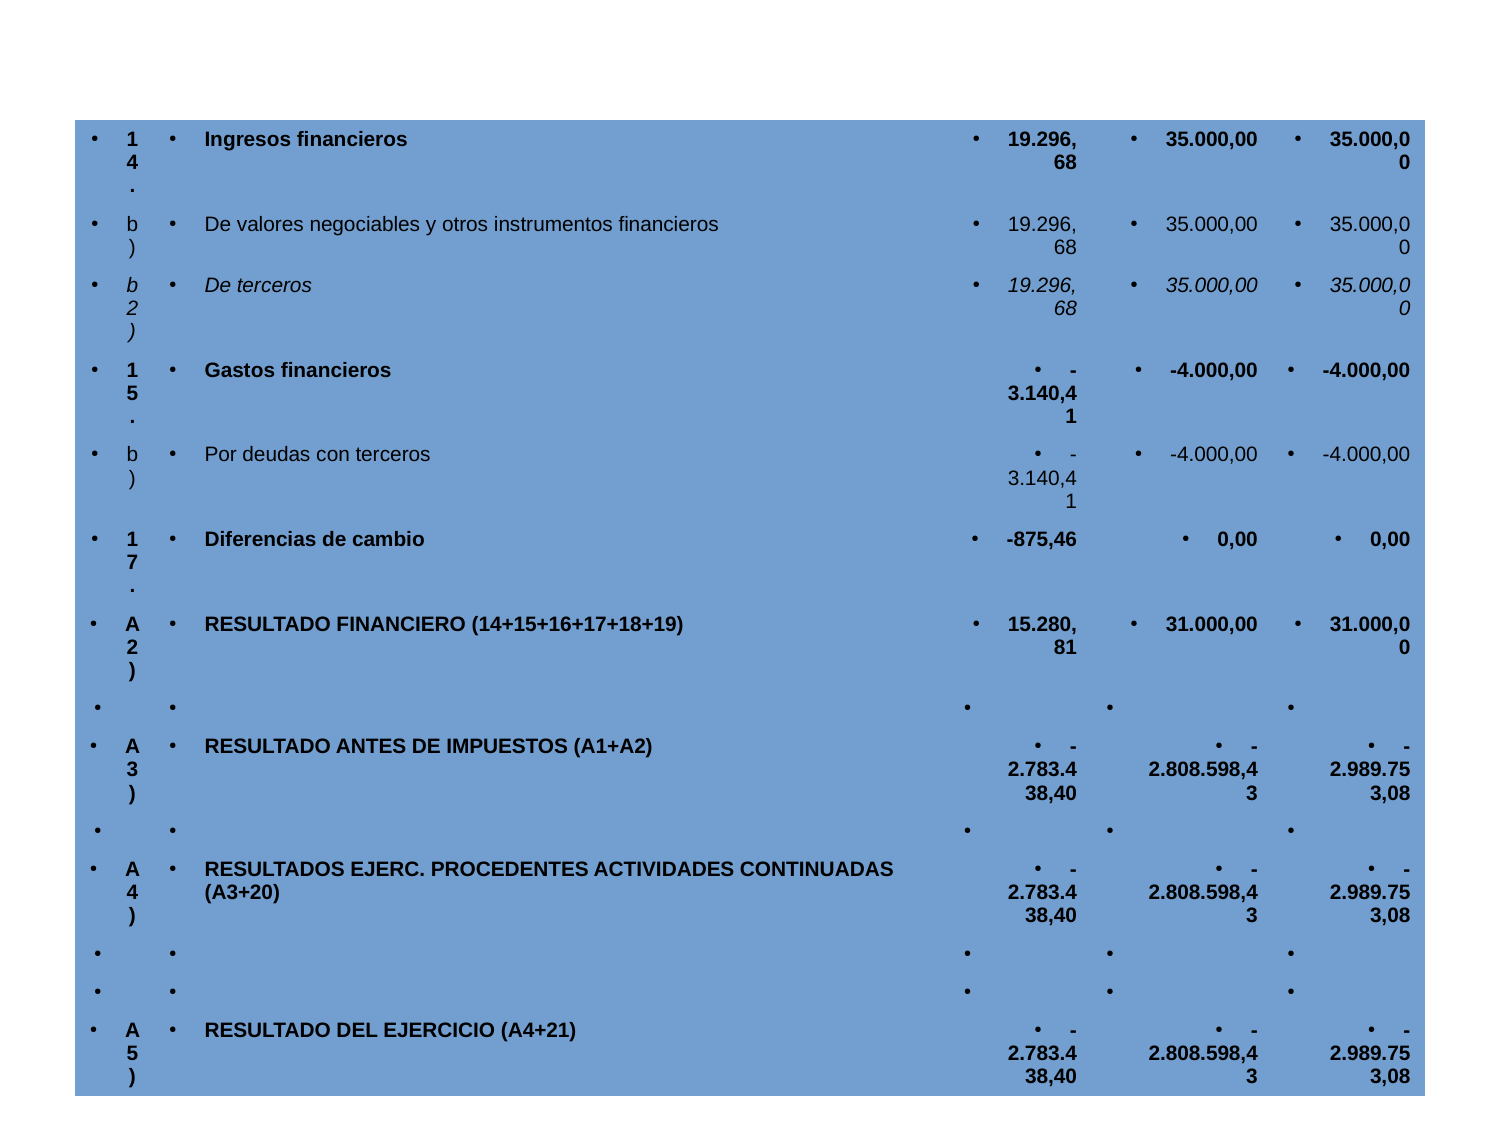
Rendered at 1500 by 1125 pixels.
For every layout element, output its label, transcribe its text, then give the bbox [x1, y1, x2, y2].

table_cell -2.808.598,43 [1092, 728, 1273, 812]
table_cell Por deudas con terceros [154, 436, 949, 520]
table_cell -4.000,00 [1092, 351, 1273, 436]
table_header 35.000,00 [1273, 120, 1425, 205]
table_cell RESULTADO DEL EJERCICIO (A4+21) [154, 1011, 949, 1096]
table_cell [154, 689, 949, 728]
table_cell [75, 973, 154, 1011]
table_cell [1273, 973, 1425, 1011]
table_cell De terceros [154, 266, 949, 351]
table_cell [1092, 812, 1273, 850]
table_cell 17. [75, 520, 154, 605]
table_cell -2.783.438,40 [949, 728, 1092, 812]
table_cell 35.000,00 [1092, 266, 1273, 351]
table_cell [1092, 935, 1273, 973]
table_cell 31.000,00 [1092, 605, 1273, 689]
table_cell -4.000,00 [1273, 351, 1425, 436]
table_cell [1273, 689, 1425, 728]
table_cell A4) [75, 850, 154, 935]
table_cell -2.783.438,40 [949, 850, 1092, 935]
table_cell -2.989.753,08 [1273, 1011, 1425, 1096]
table_cell b) [75, 205, 154, 266]
table_cell -2.989.753,08 [1273, 728, 1425, 812]
table_cell -4.000,00 [1273, 436, 1425, 520]
table_cell [75, 935, 154, 973]
table_cell A2) [75, 605, 154, 689]
table_cell De valores negociables y otros instrumentos financieros [154, 205, 949, 266]
table_cell b) [75, 436, 154, 520]
table_cell Gastos financieros [154, 351, 949, 436]
table_cell [154, 812, 949, 850]
table_cell 31.000,00 [1273, 605, 1425, 689]
table_cell RESULTADO FINANCIERO (14+15+16+17+18+19) [154, 605, 949, 689]
table_cell [949, 812, 1092, 850]
table_cell [75, 689, 154, 728]
table_cell 0,00 [1092, 520, 1273, 605]
table_header 14. [75, 120, 154, 205]
table_cell A3) [75, 728, 154, 812]
table_cell -2.808.598,43 [1092, 850, 1273, 935]
table_cell A5) [75, 1011, 154, 1096]
table_cell 19.296,68 [949, 205, 1092, 266]
table_cell -2.808.598,43 [1092, 1011, 1273, 1096]
table_cell [1273, 812, 1425, 850]
table_cell Diferencias de cambio [154, 520, 949, 605]
table_header 35.000,00 [1092, 120, 1273, 205]
table_cell -4.000,00 [1092, 436, 1273, 520]
table_cell b2) [75, 266, 154, 351]
table_cell [949, 689, 1092, 728]
table_cell [1092, 689, 1273, 728]
table_cell -3.140,41 [949, 436, 1092, 520]
table_cell [949, 973, 1092, 1011]
table_cell 35.000,00 [1273, 266, 1425, 351]
table_cell RESULTADO ANTES DE IMPUESTOS (A1+A2) [154, 728, 949, 812]
table_cell 19.296,68 [949, 266, 1092, 351]
table_cell 15. [75, 351, 154, 436]
table_cell -3.140,41 [949, 351, 1092, 436]
table_cell -875,46 [949, 520, 1092, 605]
table_cell 15.280,81 [949, 605, 1092, 689]
table_header 19.296,68 [949, 120, 1092, 205]
table_cell [1092, 973, 1273, 1011]
table_header Ingresos financieros [154, 120, 949, 205]
table_cell [154, 935, 949, 973]
table_cell -2.989.753,08 [1273, 850, 1425, 935]
table_cell [1273, 935, 1425, 973]
table_cell [154, 973, 949, 1011]
table_cell -2.783.438,40 [949, 1011, 1092, 1096]
table_cell 35.000,00 [1273, 205, 1425, 266]
table_cell 35.000,00 [1092, 205, 1273, 266]
table_cell 0,00 [1273, 520, 1425, 605]
table_cell RESULTADOS EJERC. PROCEDENTES ACTIVIDADES CONTINUADAS (A3+20) [154, 850, 949, 935]
table_cell [75, 812, 154, 850]
table_cell [949, 935, 1092, 973]
